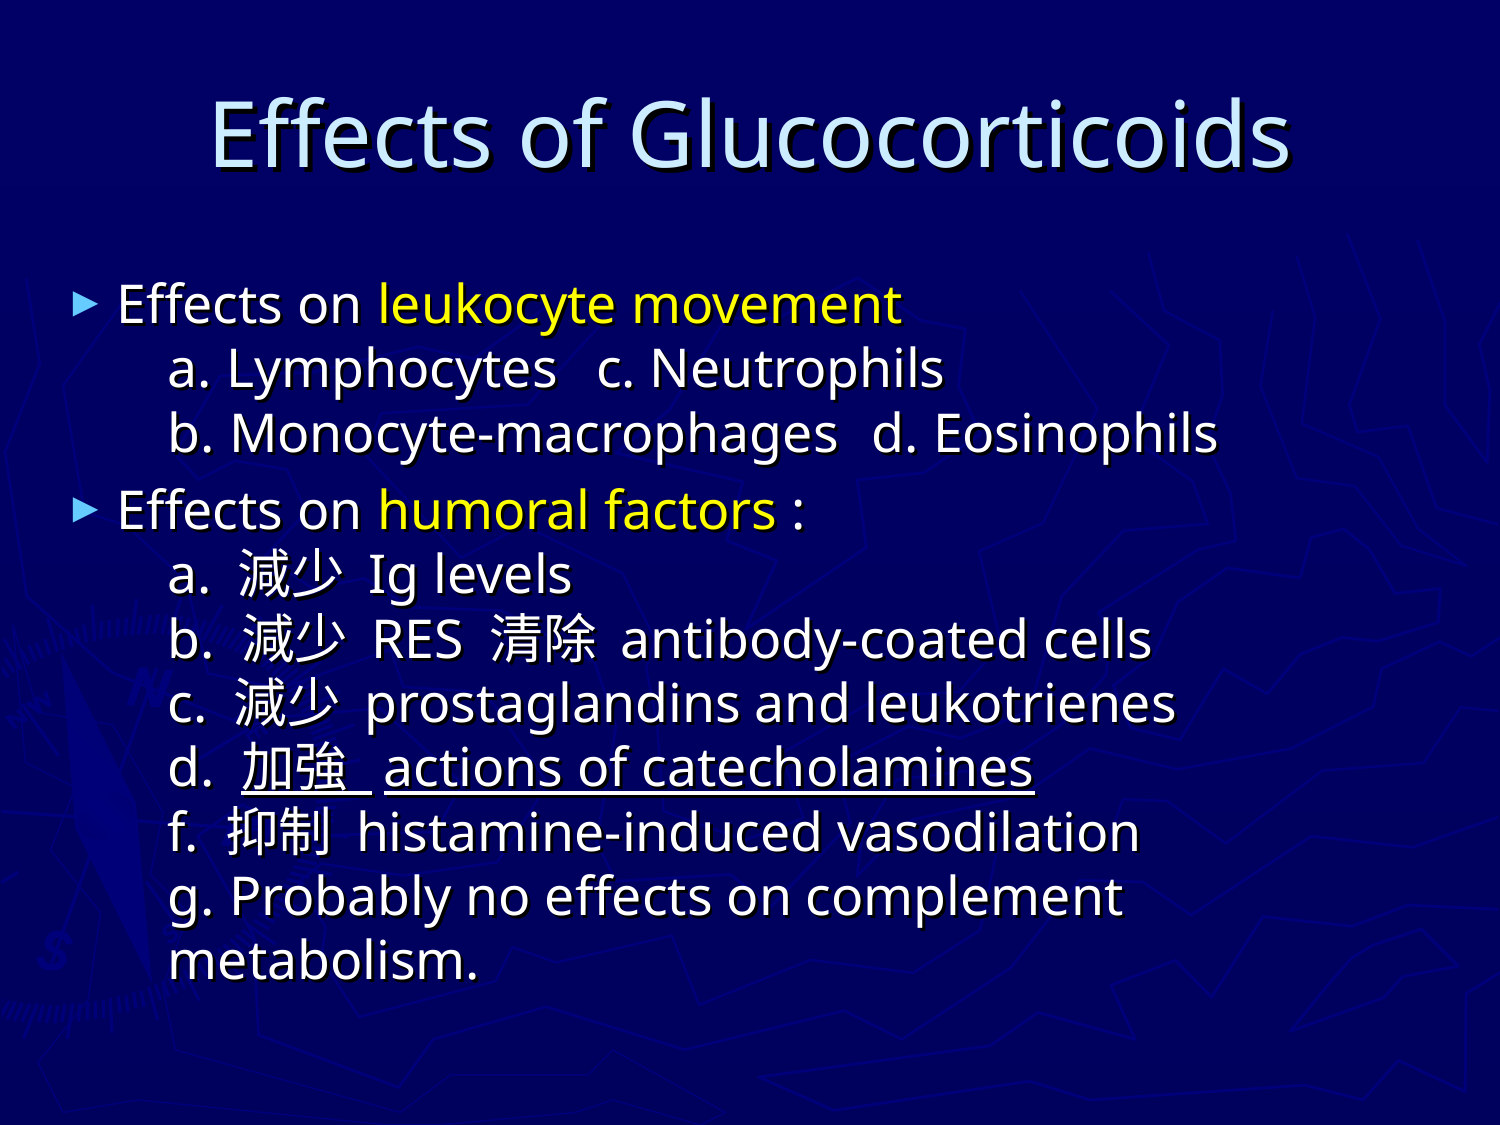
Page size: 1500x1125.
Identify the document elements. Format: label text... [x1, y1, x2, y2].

list Effects on leukocyte movement a. Lymphocytes c. Neutrophils b. Monocyte-macrophages d. Eosinophils Effects on humoral factors : a. 減少 Ig levels b. 減少 RES 清除 antibody-coated cells c. 減少 prostaglandins and leukotrienes d. 加強 actions of catecholamines f. 抑制 histamine-induced vasodilation g. Probably no effects on complement metabolism. [49, 262, 1451, 1001]
title Effects of Glucocorticoids [49, 37, 1451, 225]
